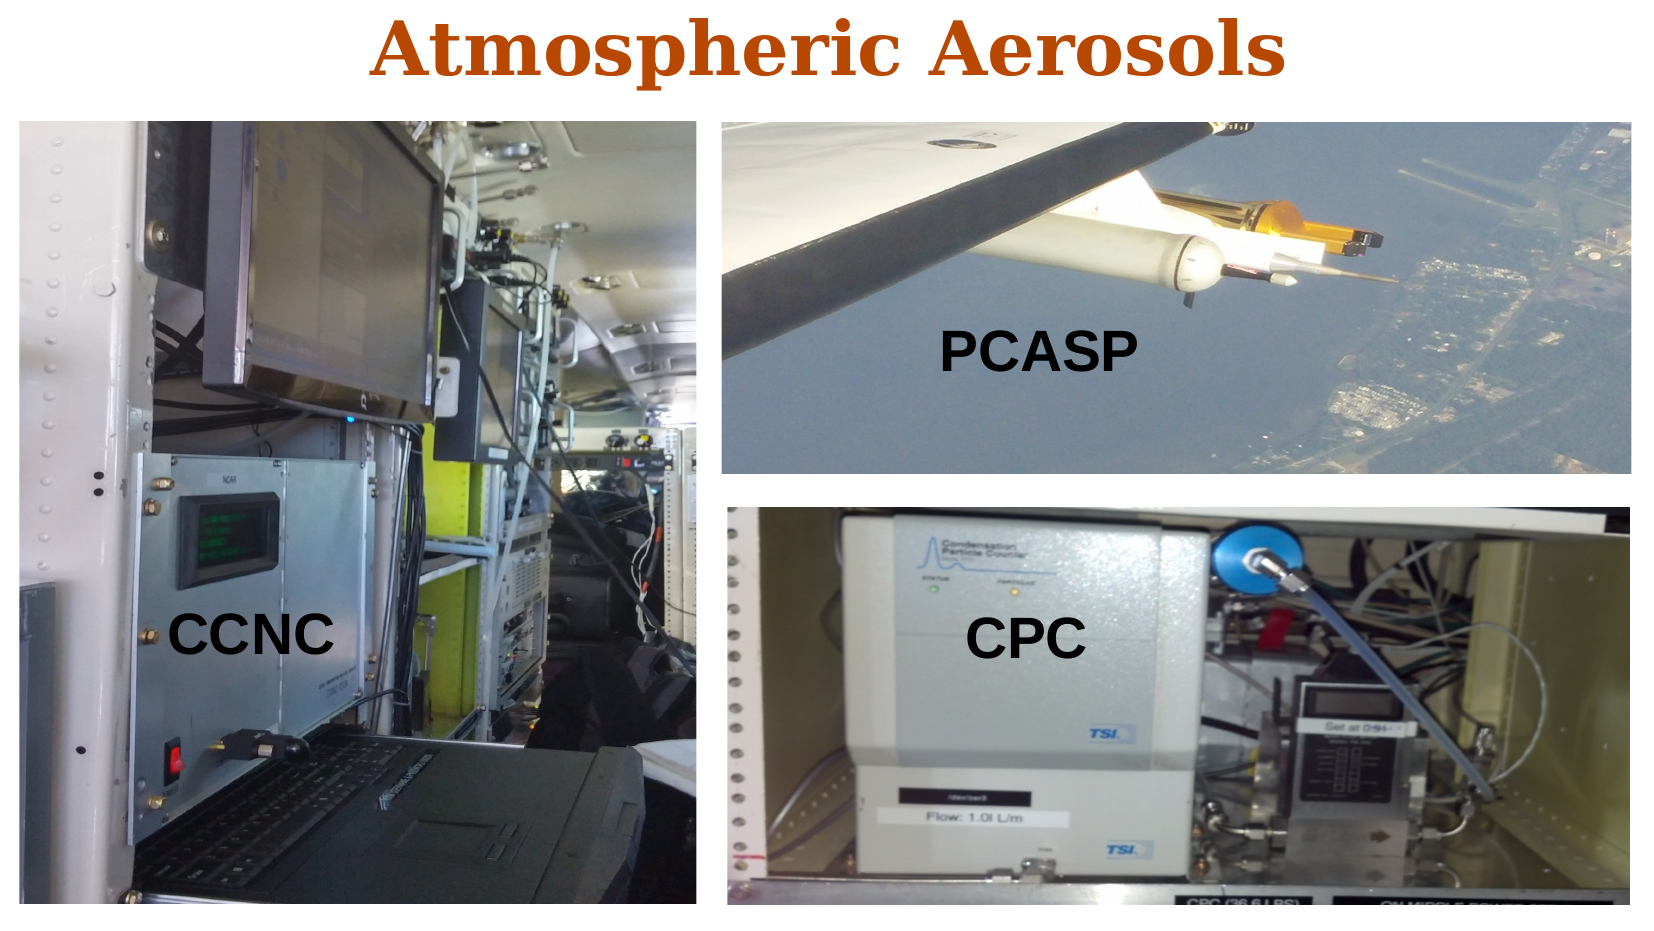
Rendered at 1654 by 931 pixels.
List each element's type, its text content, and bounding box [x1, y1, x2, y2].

text_box CPC [869, 598, 1184, 680]
picture [19, 121, 697, 904]
text_box Atmospheric Aerosols [7, 7, 1653, 93]
picture [727, 507, 1630, 905]
text_box CCNC [93, 594, 409, 676]
text_box PCASP [882, 311, 1197, 393]
picture [721, 122, 1632, 474]
